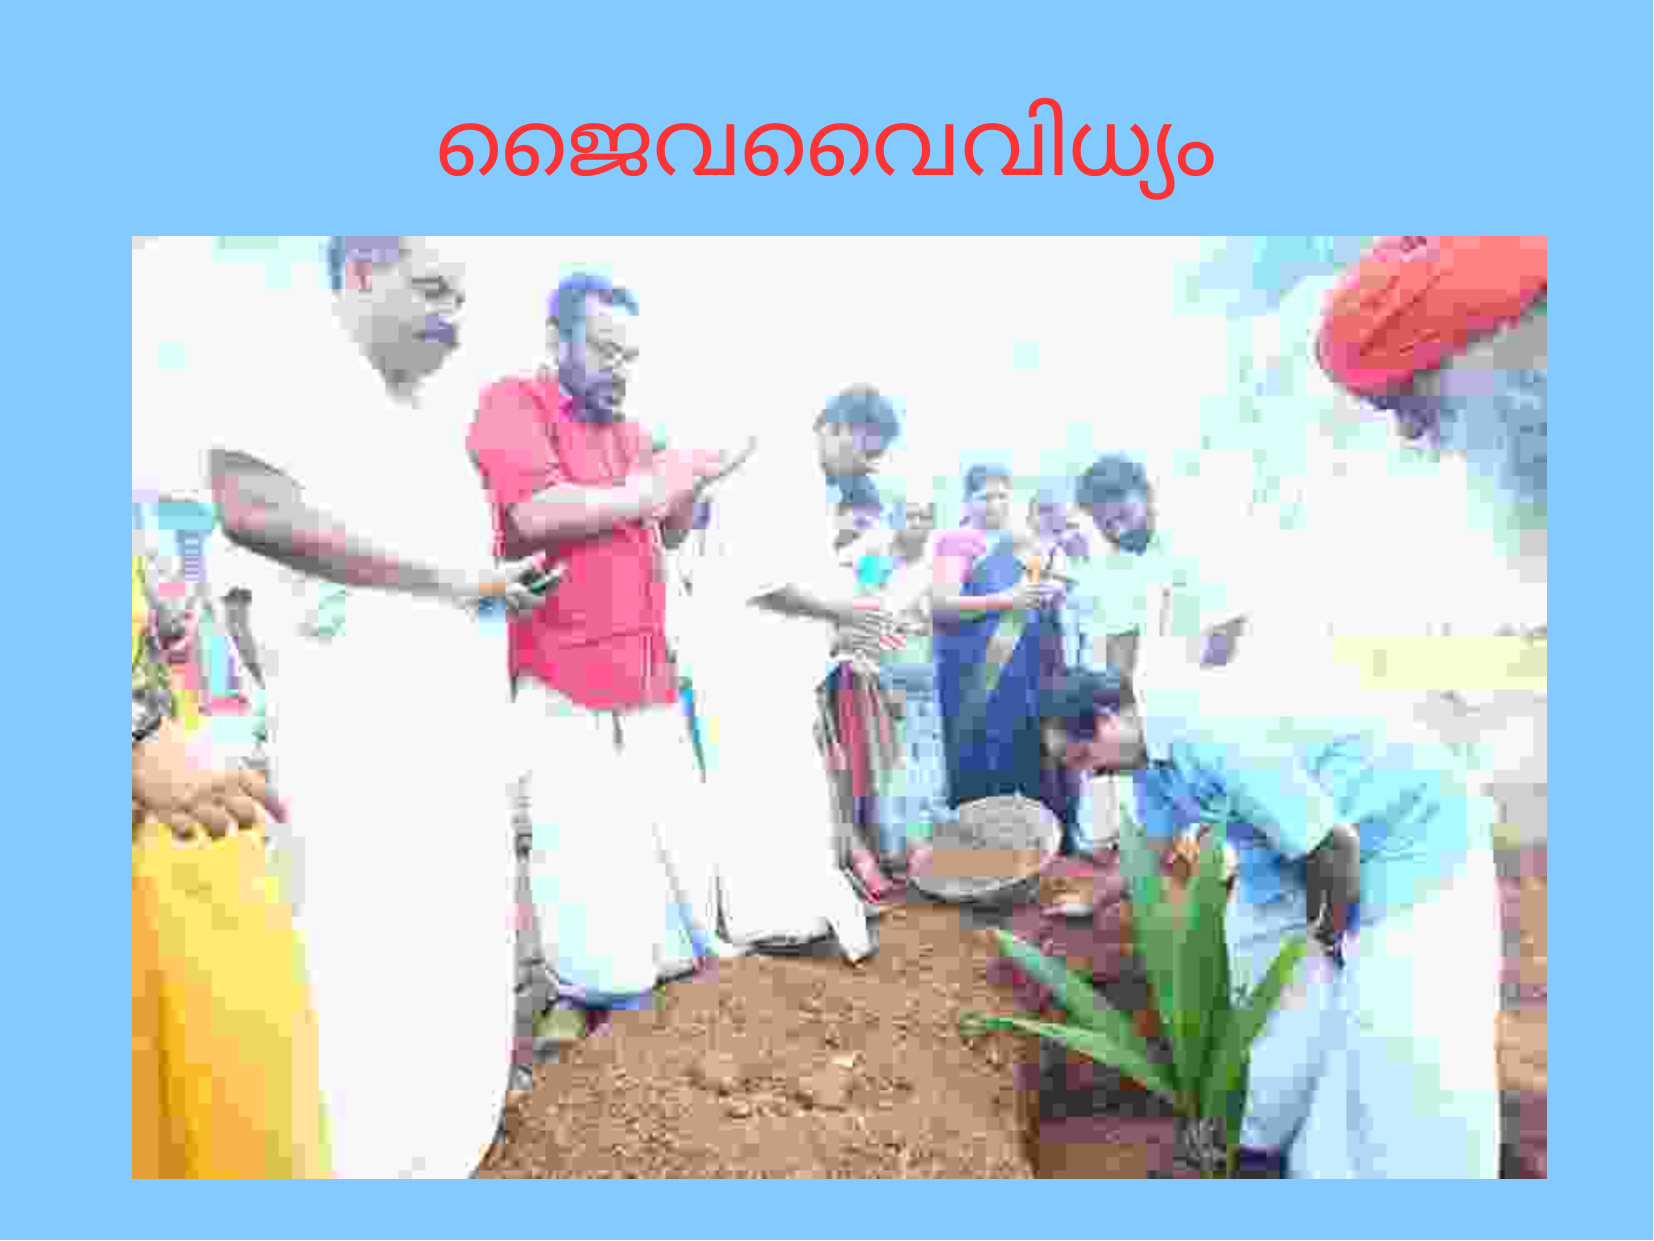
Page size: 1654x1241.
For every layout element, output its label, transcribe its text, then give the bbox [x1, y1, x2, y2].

title ജൈവവൈവിധ്യം [82, 49, 1571, 257]
picture [132, 236, 1547, 1179]
